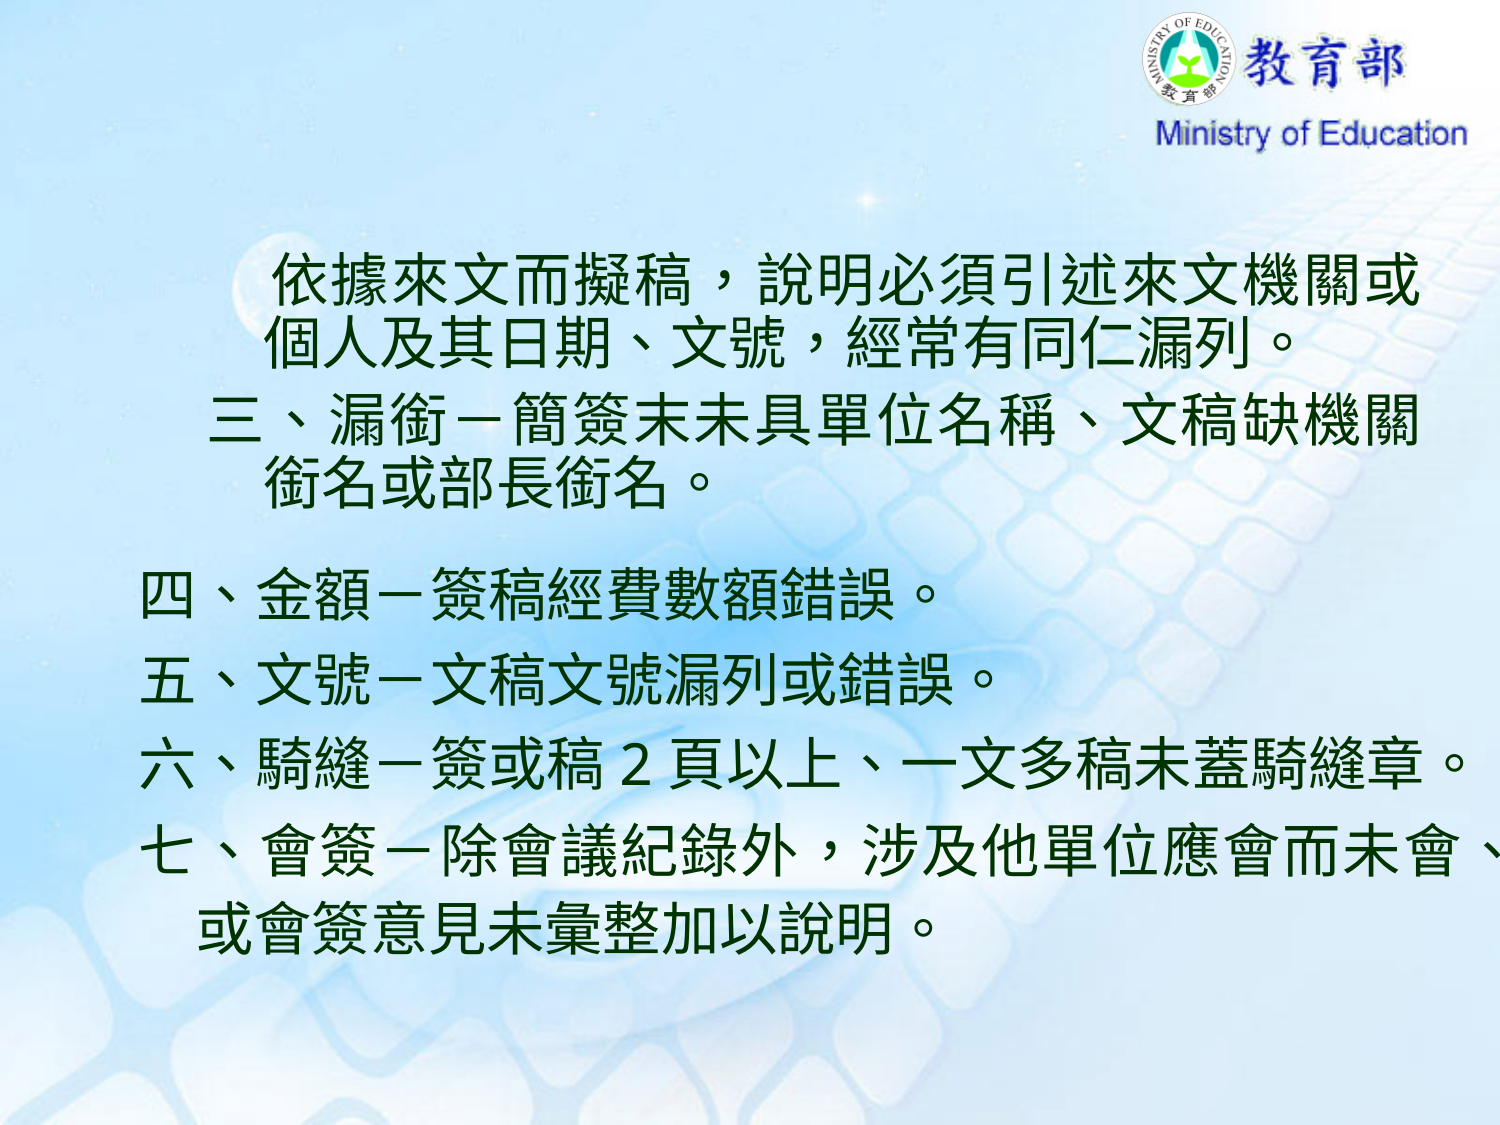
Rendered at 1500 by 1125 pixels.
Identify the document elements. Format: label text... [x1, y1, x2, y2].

list 依據來文而擬稿，說明必須引述來文機關或個人及其日期、文號，經常有同仁漏列。 三、漏銜－簡簽末未具單位名稱、文稿缺機關銜名或部長銜名。 [135, 243, 1438, 525]
text_box 四、金額－簽稿經費數額錯誤。 五、文號－文稿文號漏列或錯誤。 六、騎縫－簽或稿2頁以上、一文多稿未蓋騎縫章。 七、會簽－除會議紀錄外，涉及他單位應會而未會、或會簽意見未彙整加以說明。 [124, 551, 1500, 1061]
title [145, 125, 1346, 217]
text_box [1012, 50, 1463, 126]
